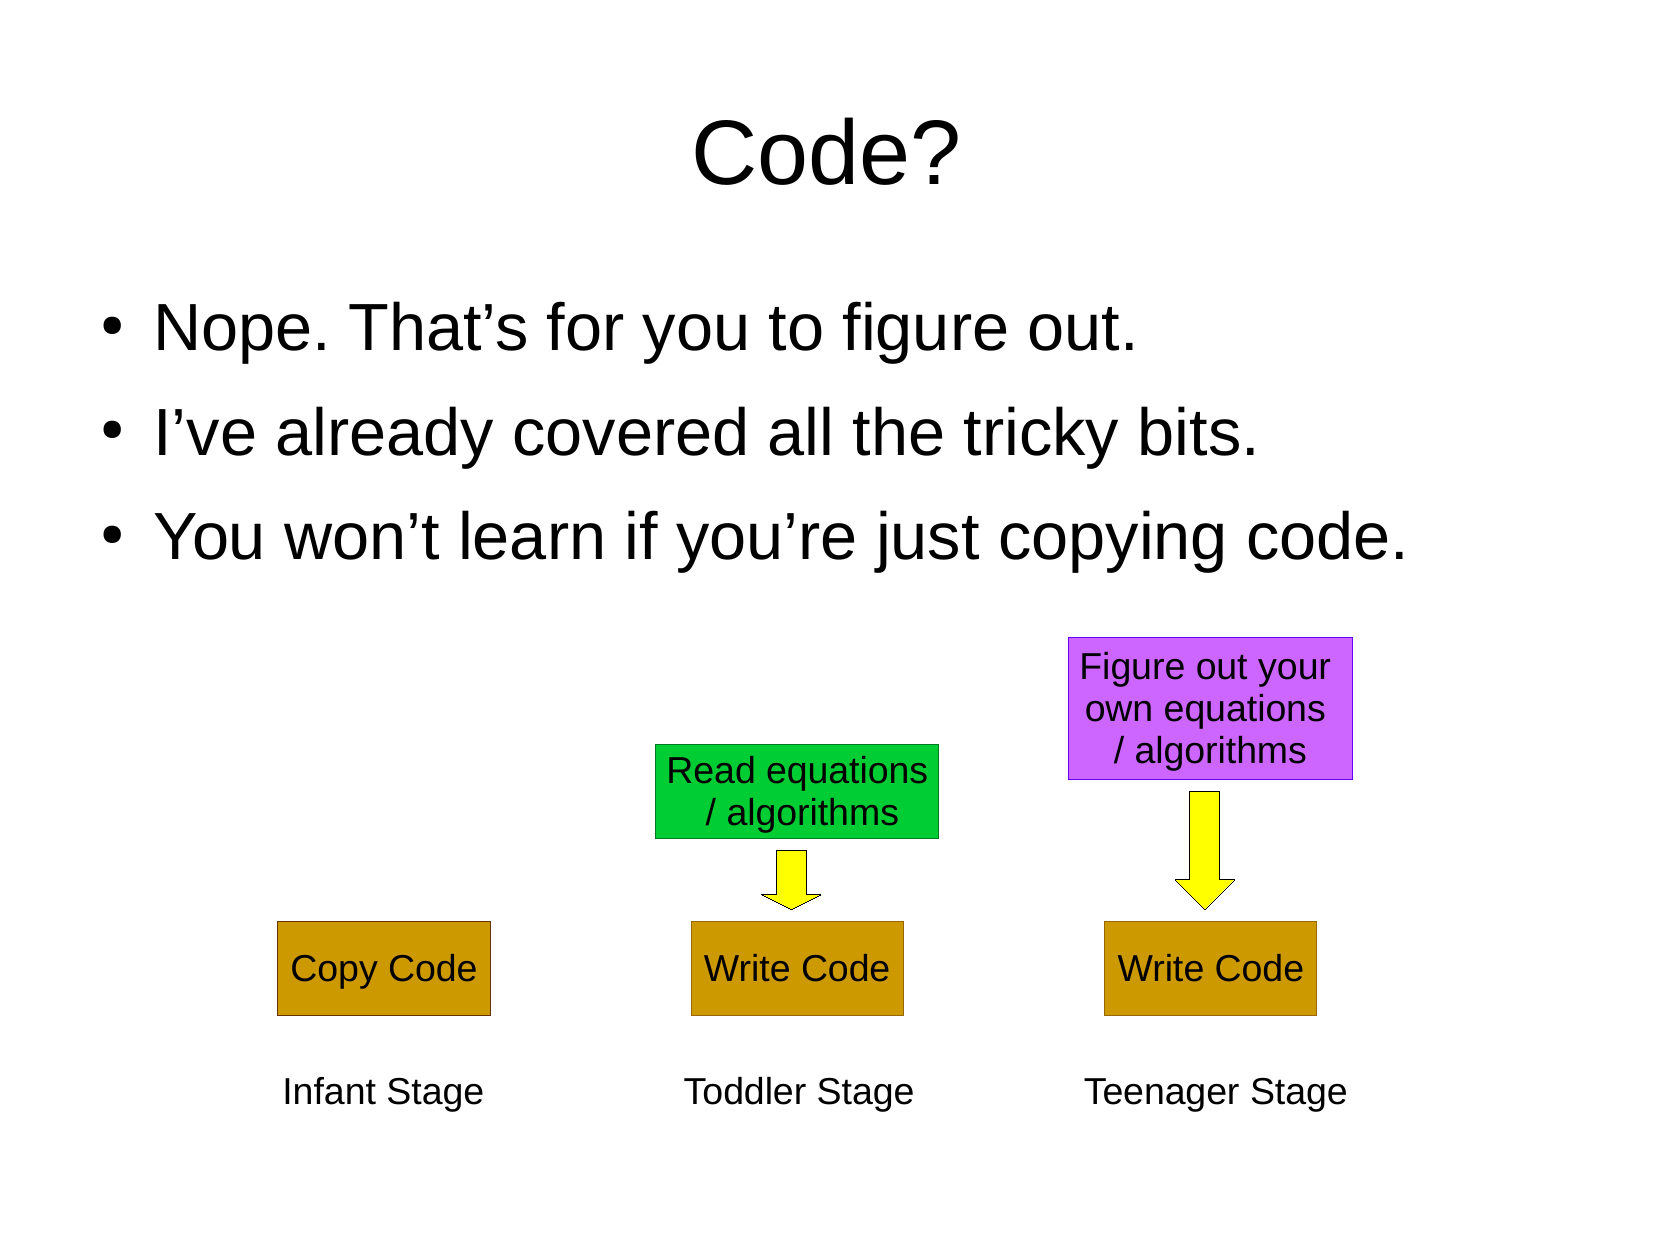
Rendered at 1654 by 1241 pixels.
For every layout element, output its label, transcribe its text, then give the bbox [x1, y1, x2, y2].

text_box Read equations / algorithms [655, 744, 939, 839]
text_box Write Code [1104, 921, 1317, 1016]
text_box Teenager Stage [1068, 1062, 1363, 1120]
text_box Copy Code [277, 921, 491, 1016]
list Nope. That’s for you to figure out. I’ve already covered all the tricky bits. You won’t learn if you’re just copying code. [82, 290, 1571, 1010]
text_box [1175, 791, 1235, 910]
text_box Toddler Stage [668, 1062, 930, 1120]
text_box Figure out your own equations / algorithms [1068, 637, 1353, 780]
text_box [761, 850, 821, 910]
title Code? [82, 49, 1571, 257]
text_box Write Code [691, 921, 904, 1016]
text_box Infant Stage [267, 1062, 500, 1120]
